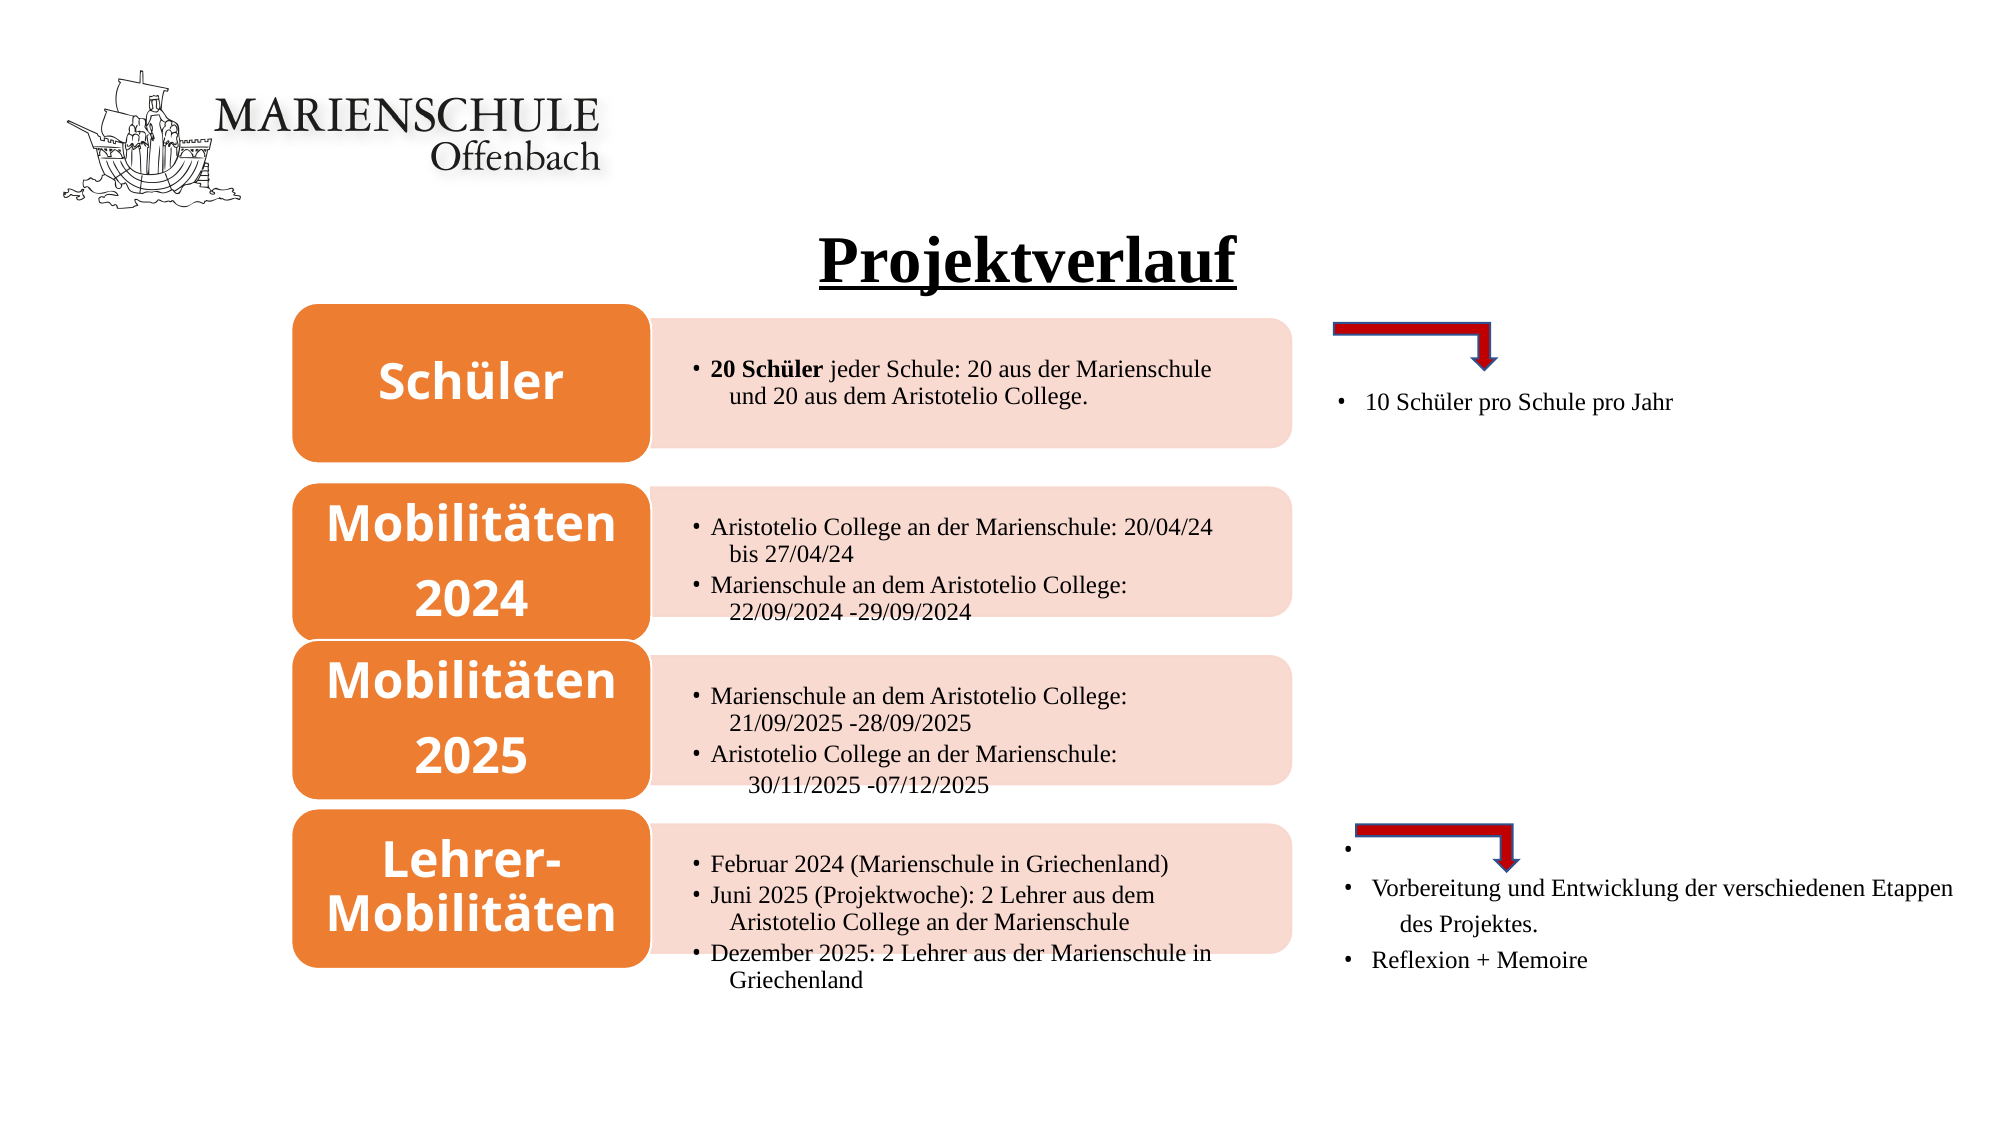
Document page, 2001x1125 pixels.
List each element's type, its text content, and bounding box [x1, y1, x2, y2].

text_box Schüler [291, 302, 652, 464]
text_box 10 Schüler pro Schule pro Jahr [1322, 372, 1972, 423]
text_box [1333, 322, 1497, 371]
text_box Mobilitäten 2024 [291, 482, 652, 641]
text_box Aristotelio College an der Marienschule: 20/04/24 bis 27/04/24 Marienschule an dem Aristotelio College: 22/09/2024 -29/09/2024 [651, 487, 1292, 616]
text_box [1356, 824, 1519, 872]
text_box Marienschule an dem Aristotelio College: 21/09/2025 -28/09/2025 Aristotelio College an der Marienschule: 30/11/2025 -07/12/2025 [651, 656, 1292, 785]
text_box Februar 2024 (Marienschule in Griechenland) Juni 2025 (Projektwoche): 2 Lehrer aus dem Aristotelio College an der Marienschule Dezember 2025: 2 Lehrer aus der Marienschule in Griechenland [651, 824, 1292, 953]
text_box Lehrer- Mobilitäten [291, 808, 652, 969]
text_box Projektverlauf [520, 208, 1536, 305]
text_box Vorbereitung und Entwicklung der verschiedenen Etappen des Projektes. Reflexion + Memoire [1329, 824, 1978, 1017]
picture [62, 70, 616, 209]
text_box 20 Schüler jeder Schule: 20 aus der Marienschule und 20 aus dem Aristotelio College. [651, 319, 1292, 448]
text_box Mobilitäten 2025 [291, 639, 652, 801]
